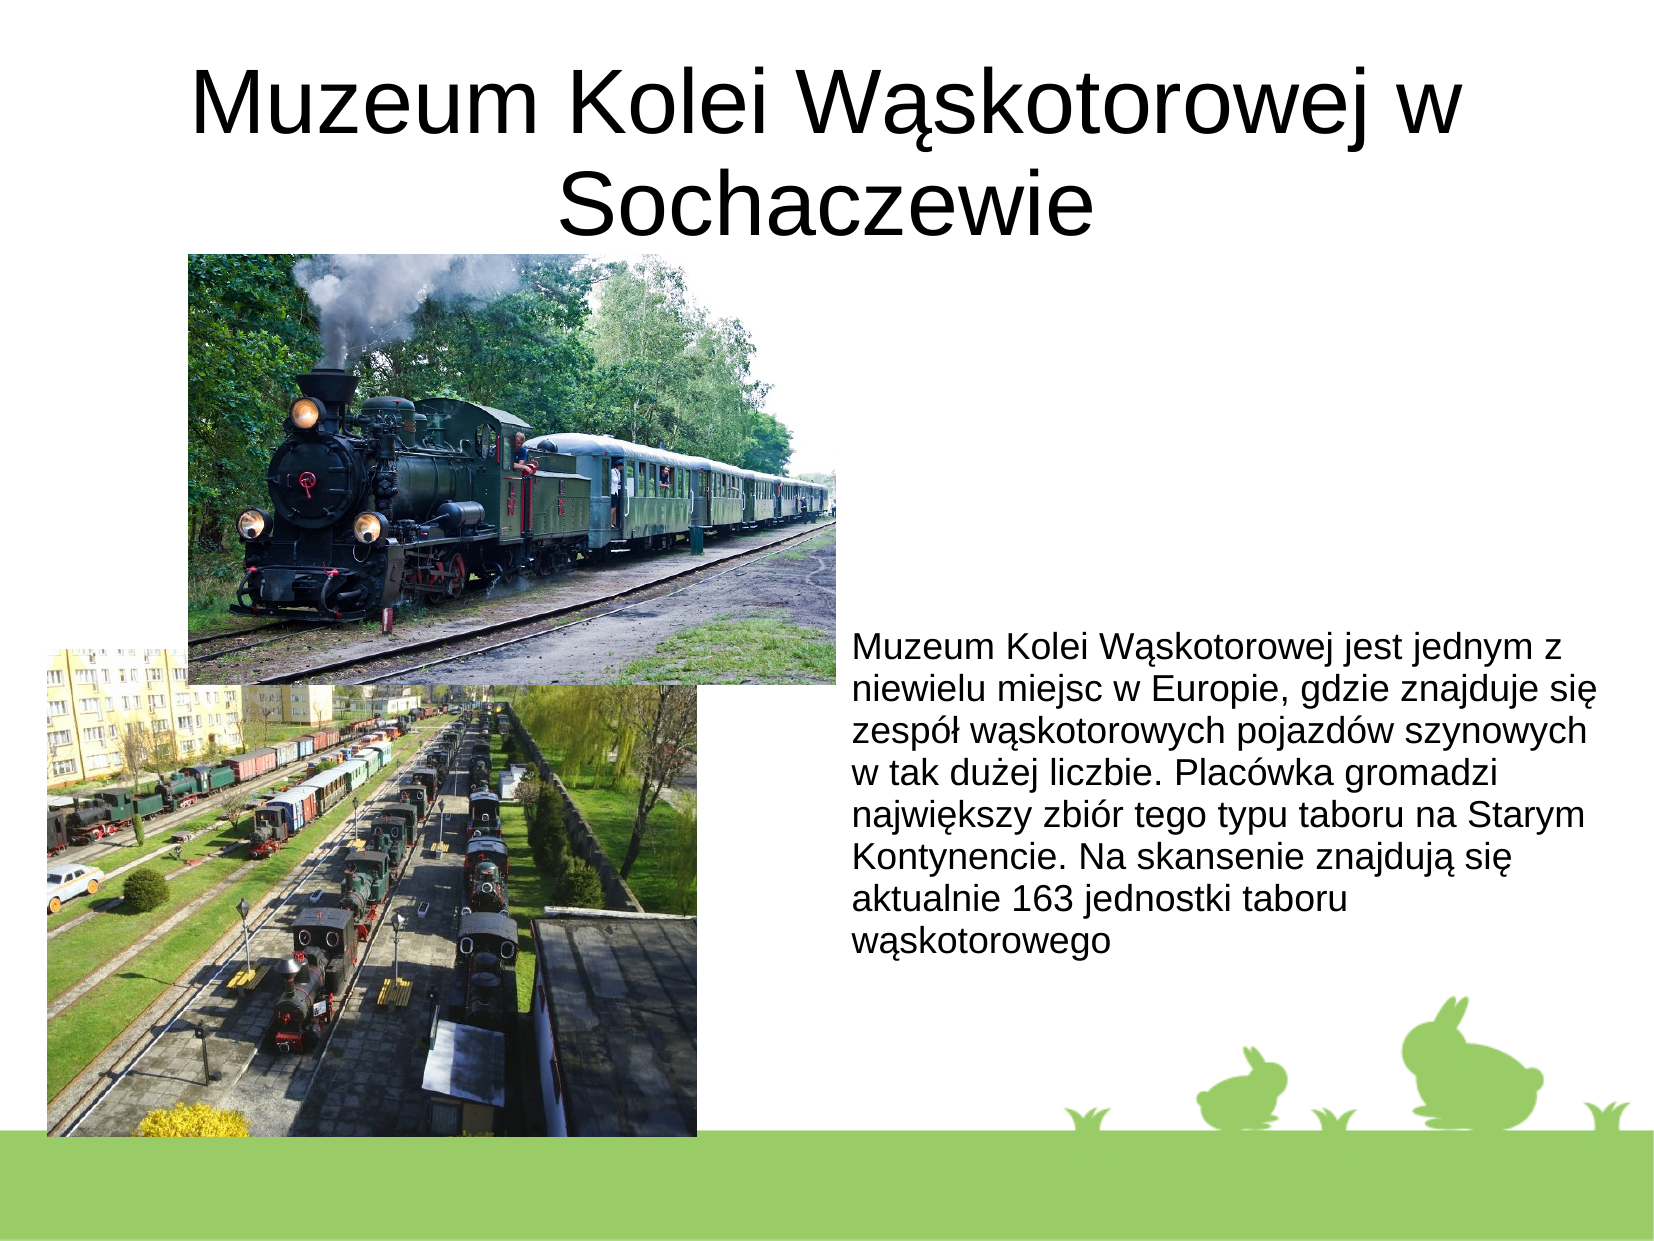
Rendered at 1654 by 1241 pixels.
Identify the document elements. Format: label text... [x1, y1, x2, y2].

title Muzeum Kolei Wąskotorowej w Sochaczewie [82, 49, 1571, 257]
text_box Muzeum Kolei Wąskotorowej jest jednym z niewielu miejsc w Europie, gdzie znajduje się zespół wąskotorowych pojazdów szynowych w tak dużej liczbie. Placówka gromadzi największy zbiór tego typu taboru na Starym Kontynencie. Na skansenie znajdują się aktualnie 163 jednostki taboru wąskotorowego [836, 617, 1619, 969]
picture [0, 0, 1654, 1241]
